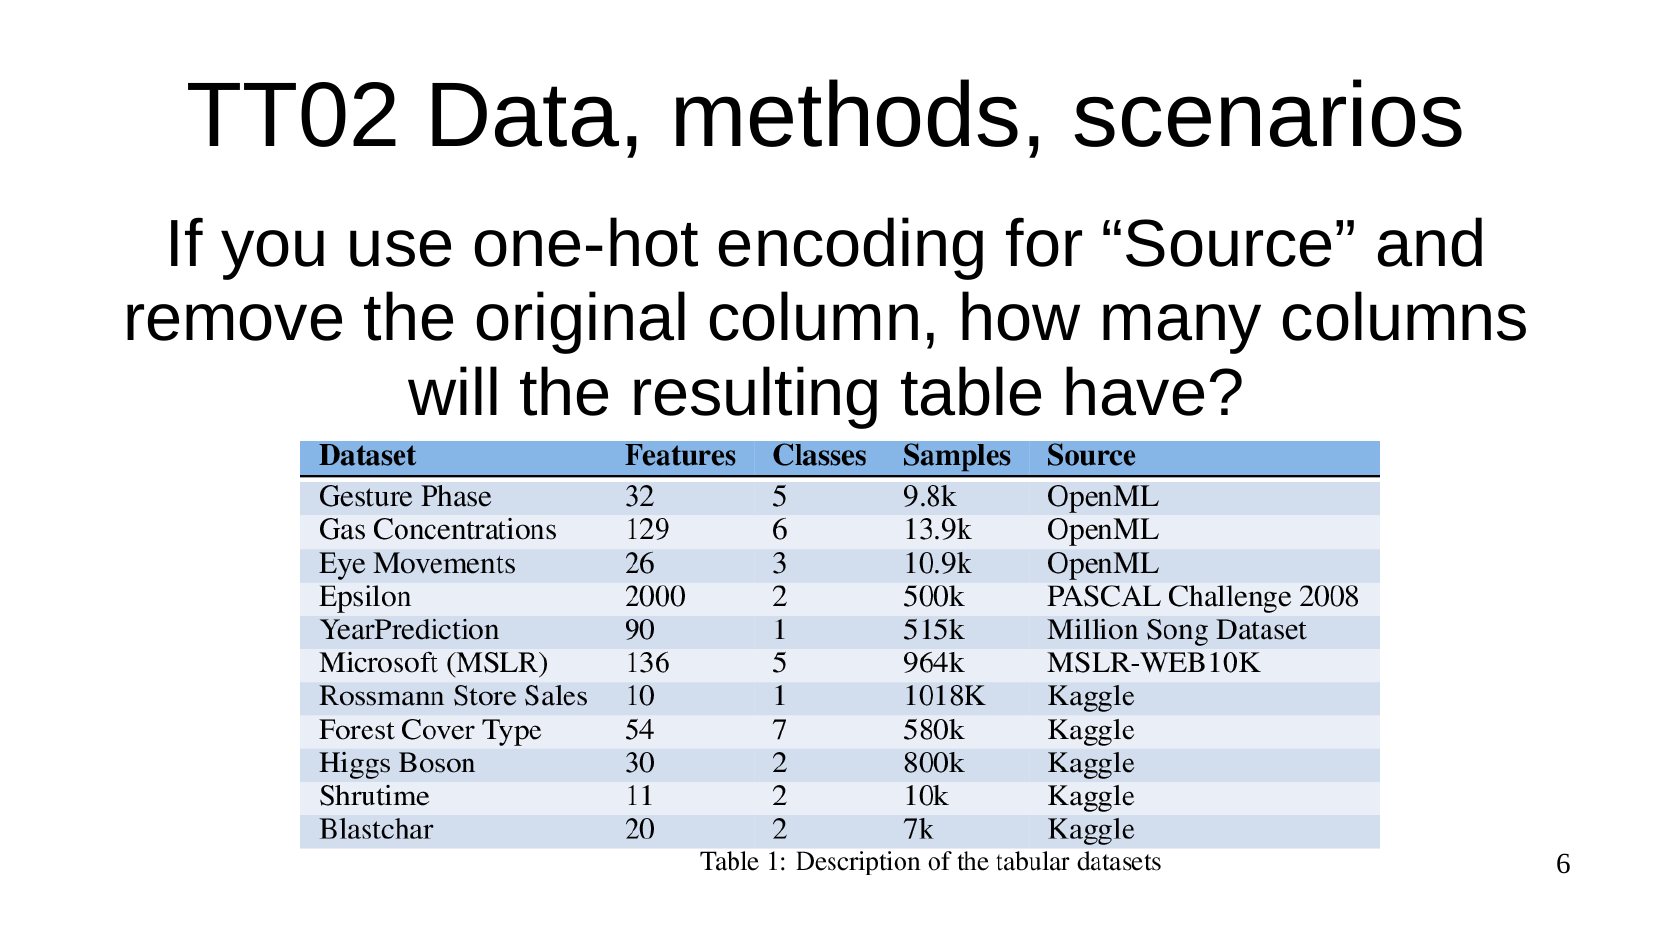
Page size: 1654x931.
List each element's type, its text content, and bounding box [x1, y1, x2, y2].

subtitle If you use one-hot encoding for “Source” and remove the original column, how many columns will the resulting table have? [82, 193, 1571, 442]
title TT02 Data, methods, scenarios [82, 37, 1571, 193]
picture [300, 441, 1381, 875]
